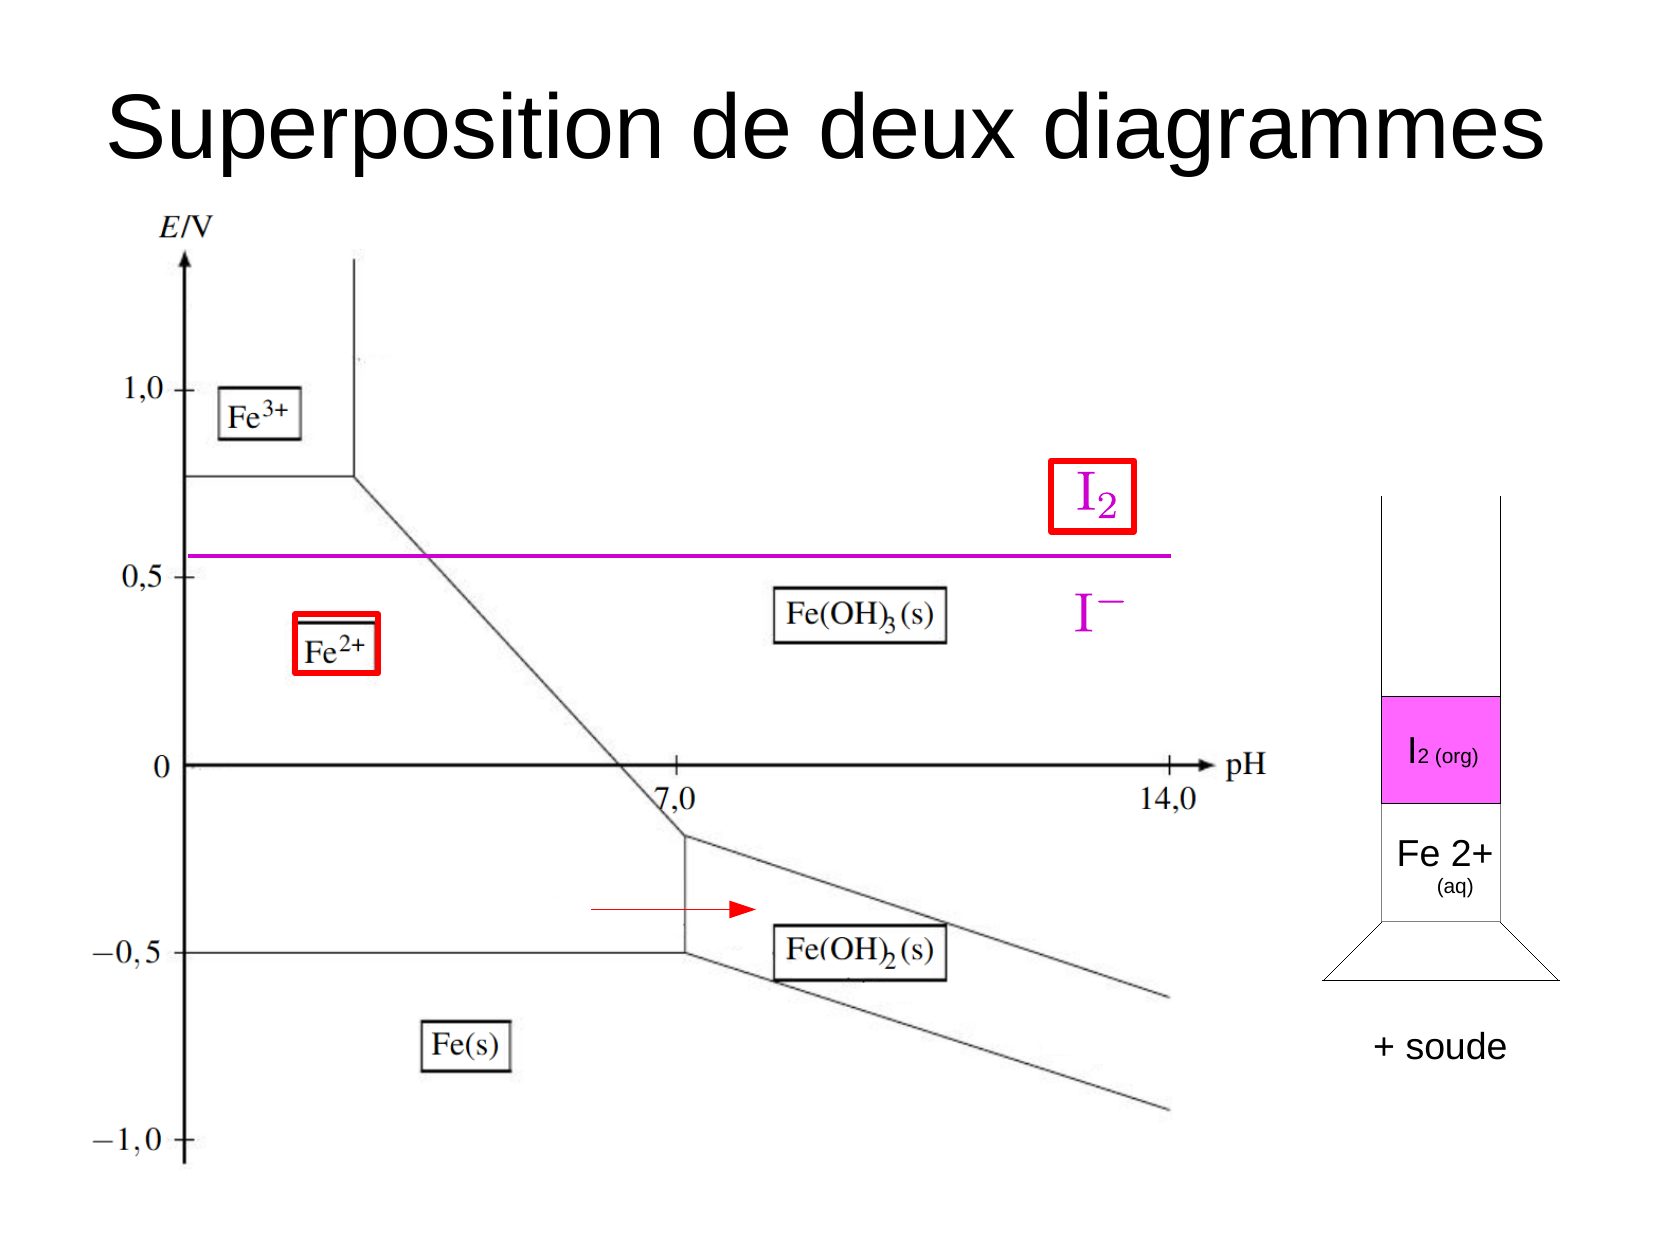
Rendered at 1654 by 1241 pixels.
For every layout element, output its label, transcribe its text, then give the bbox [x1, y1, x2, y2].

text_box Fe 2+ (aq) [1381, 825, 1512, 925]
text_box [1381, 696, 1501, 722]
title Superposition de deux diagrammes [82, 23, 1571, 231]
text_box + soude [1358, 1017, 1619, 1075]
text_box I2 (org) [1381, 722, 1524, 826]
picture [70, 212, 1276, 1170]
